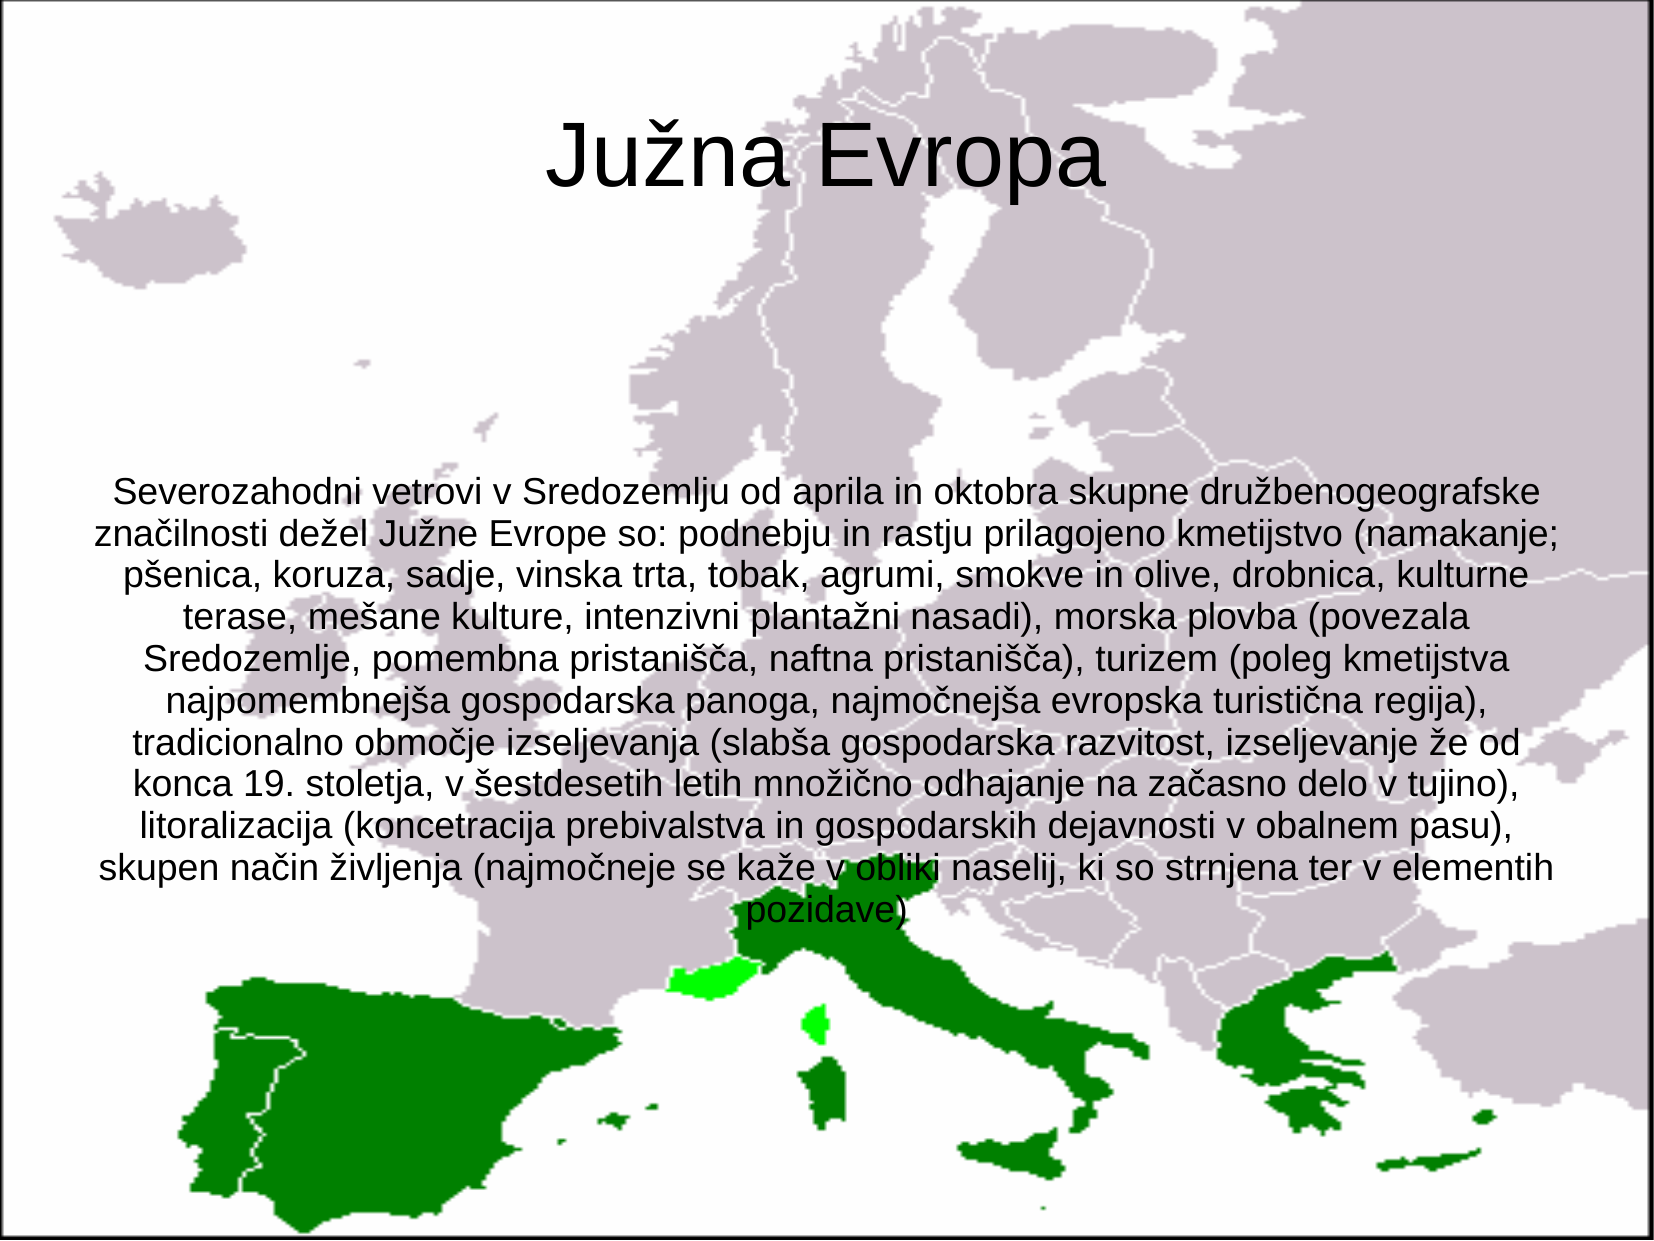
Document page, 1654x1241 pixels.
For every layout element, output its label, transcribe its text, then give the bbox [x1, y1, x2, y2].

title Južna Evropa [82, 56, 1571, 249]
subtitle Severozahodni vetrovi v Sredozemlju od aprila in oktobra skupne družbenogeografske značilnosti dežel Južne Evrope so: podnebju in rastju prilagojeno kmetijstvo (namakanje; pšenica, koruza, sadje, vinska trta, tobak, agrumi, smokve in olive, drobnica, kulturne terase, mešane kulture, intenzivni plantažni nasadi), morska plovba (povezala Sredozemlje, pomembna pristanišča, naftna pristanišča), turizem (poleg kmetijstva najpomembnejša gospodarska panoga, najmočnejša evropska turistična regija), tradicionalno območje izseljevanja (slabša gospodarska razvitost, izseljevanje že od konca 19. stoletja, v šestdesetih letih množično odhajanje na začasno delo v tujino), litoralizacija (koncetracija prebivalstva in gospodarskih dejavnosti v obalnem pasu), skupen način življenja (najmočneje se kaže v obliki naselij, ki so strnjena ter v elementih pozidave) [82, 297, 1571, 1102]
picture [0, 0, 1654, 1241]
